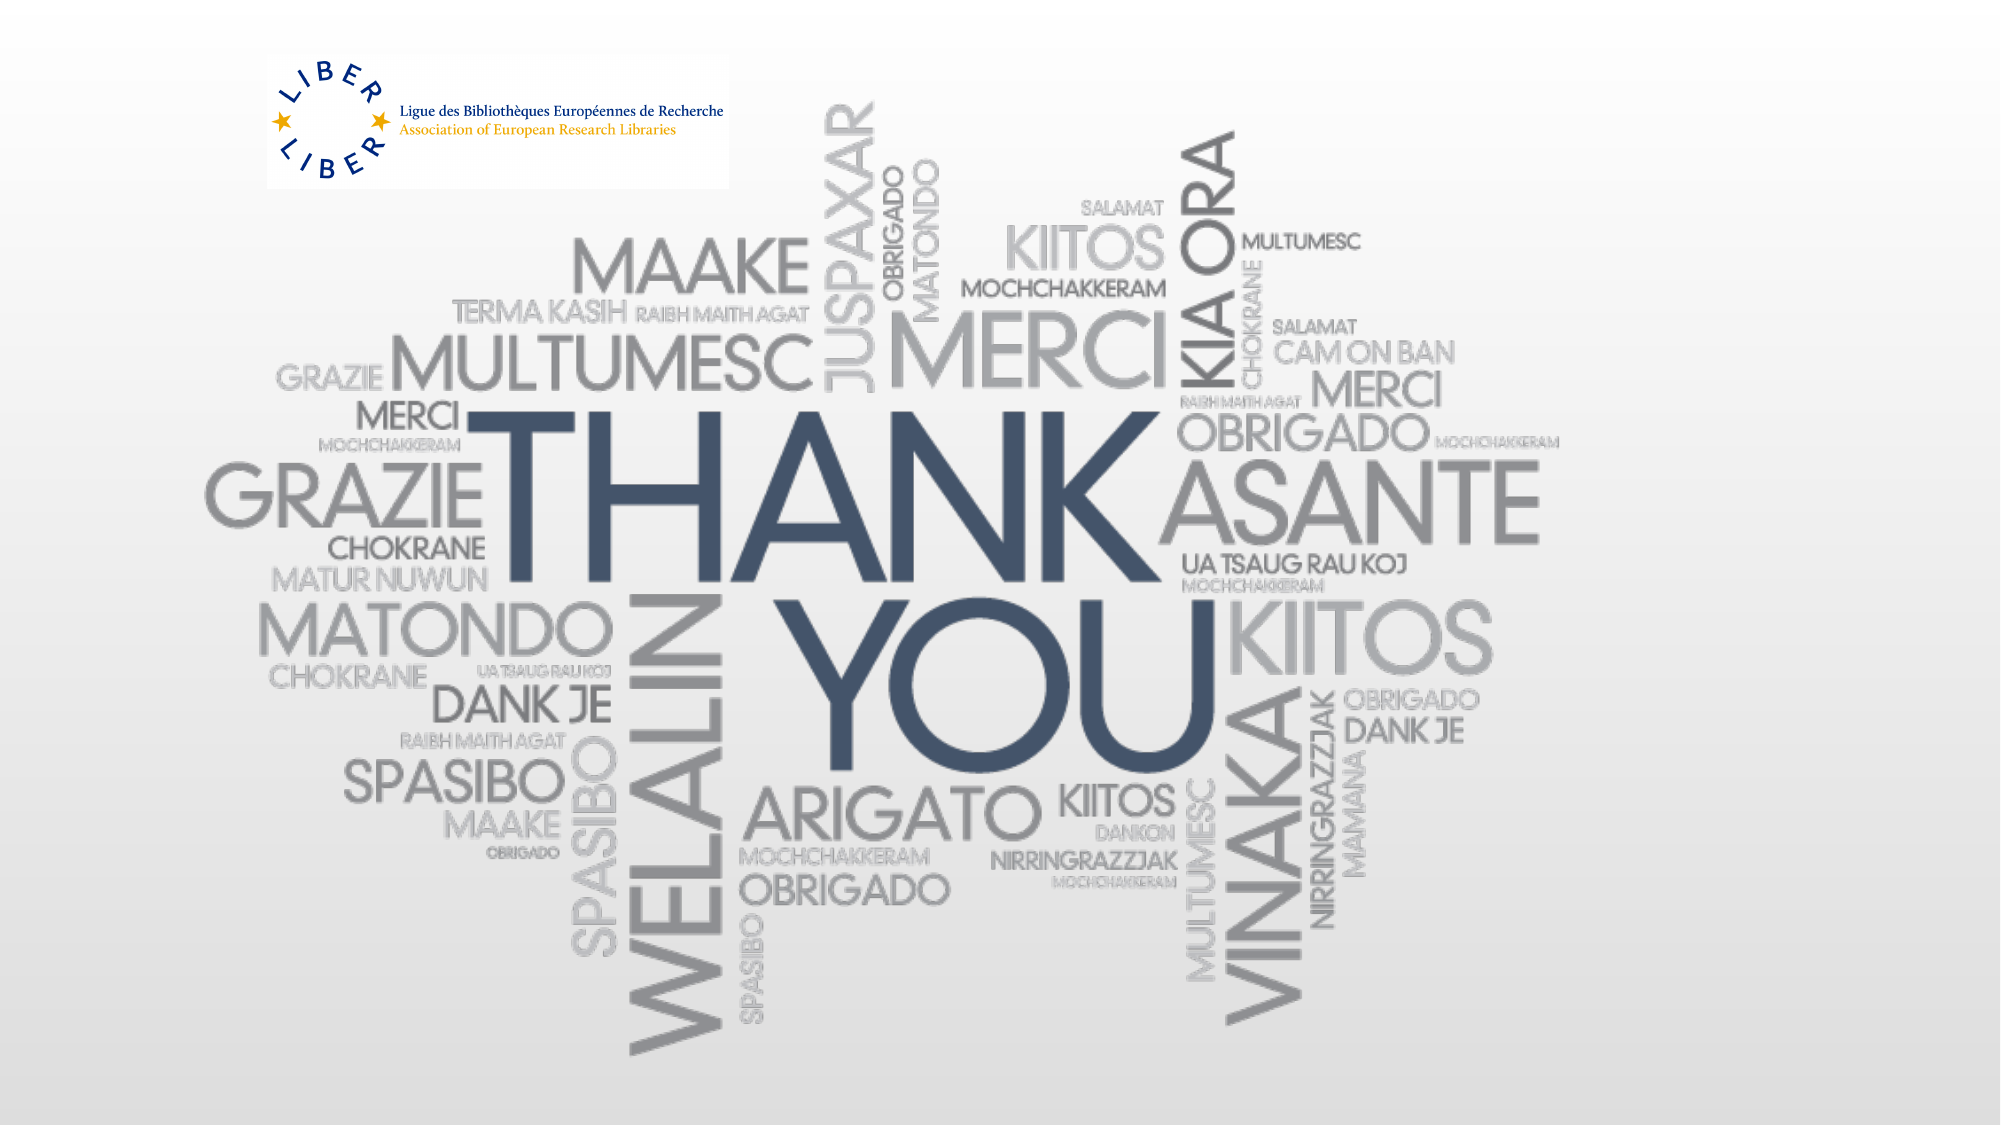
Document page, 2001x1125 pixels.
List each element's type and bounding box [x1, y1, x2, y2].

picture [173, 54, 1591, 1118]
